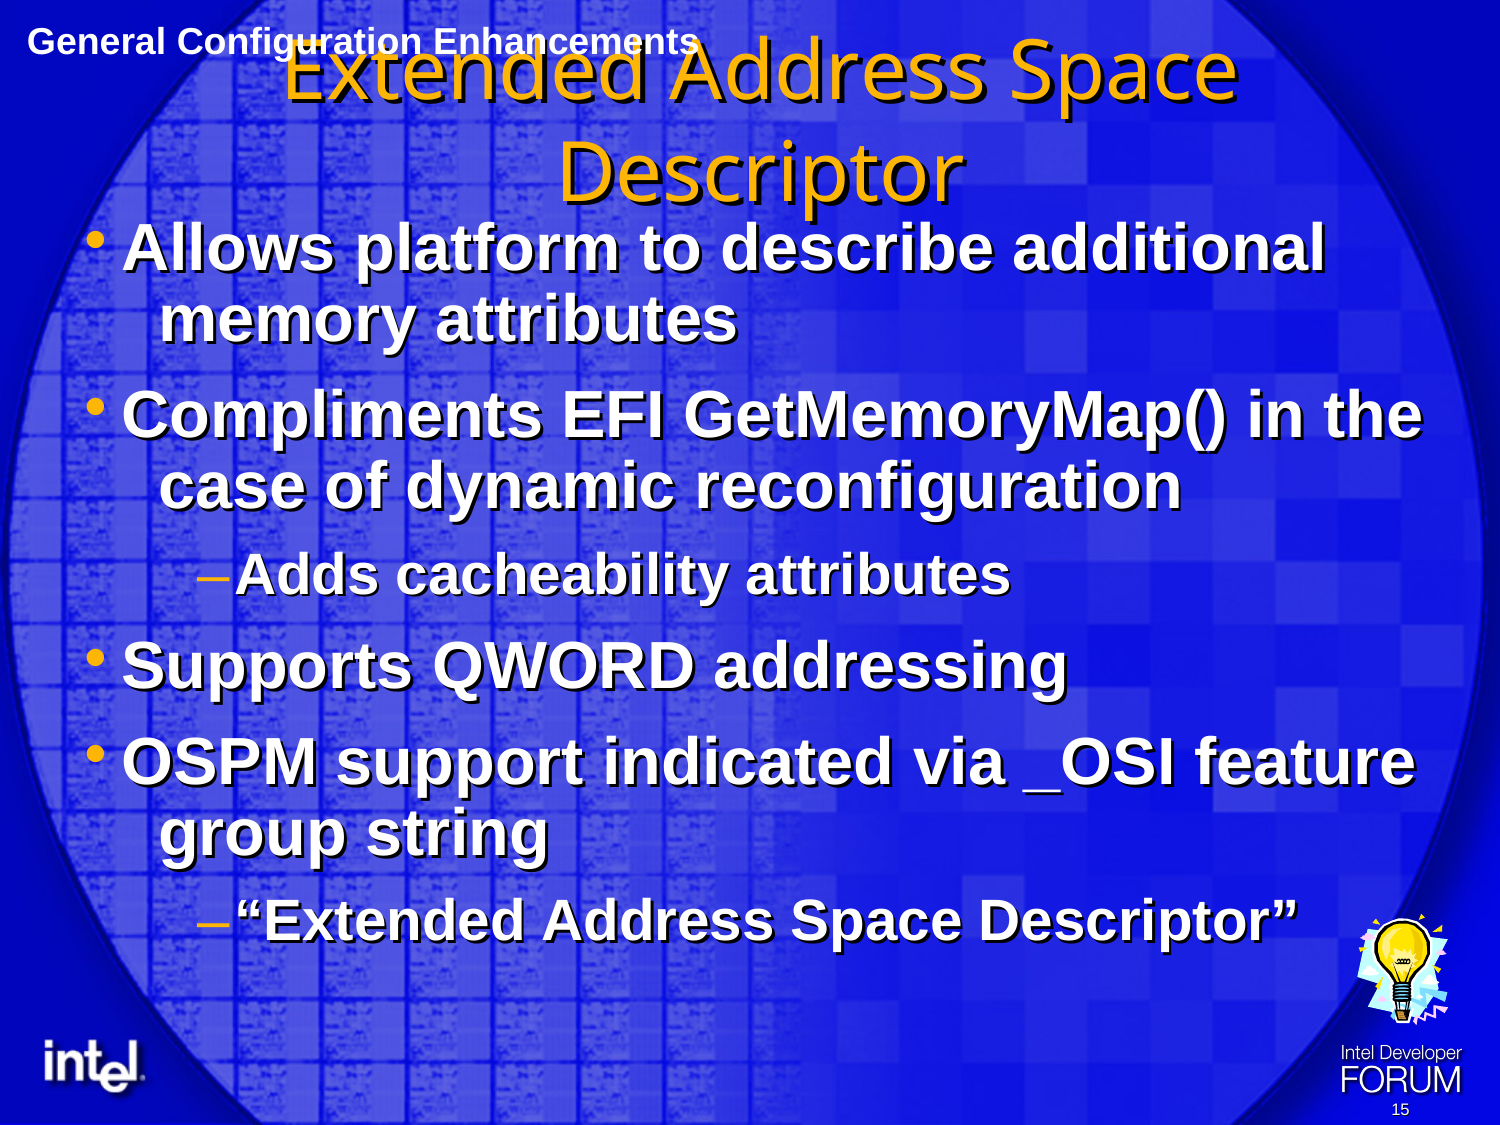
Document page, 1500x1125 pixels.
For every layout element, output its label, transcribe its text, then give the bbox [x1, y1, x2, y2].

text_box General Configuration Enhancements [12, 12, 719, 71]
picture [0, 0, 1500, 1125]
